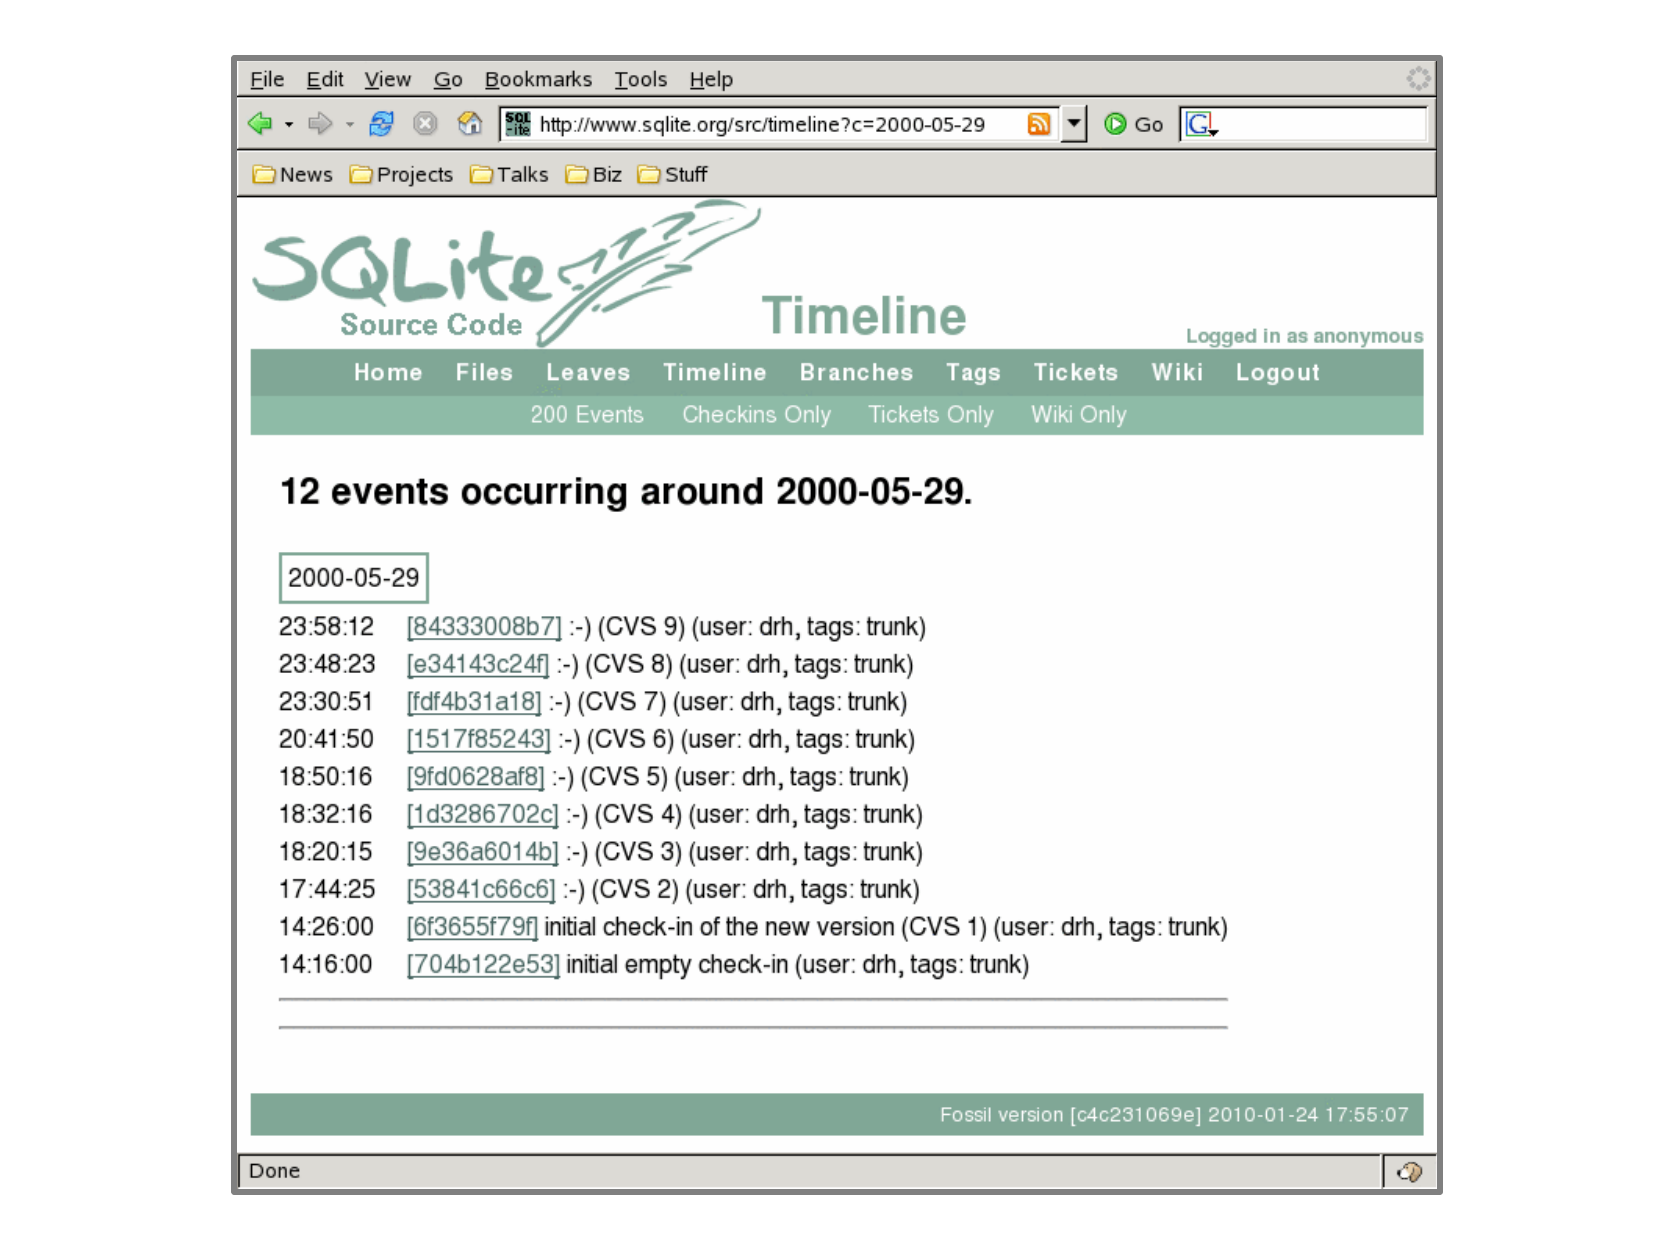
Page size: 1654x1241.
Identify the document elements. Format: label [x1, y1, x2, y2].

picture [237, 60, 1438, 1190]
